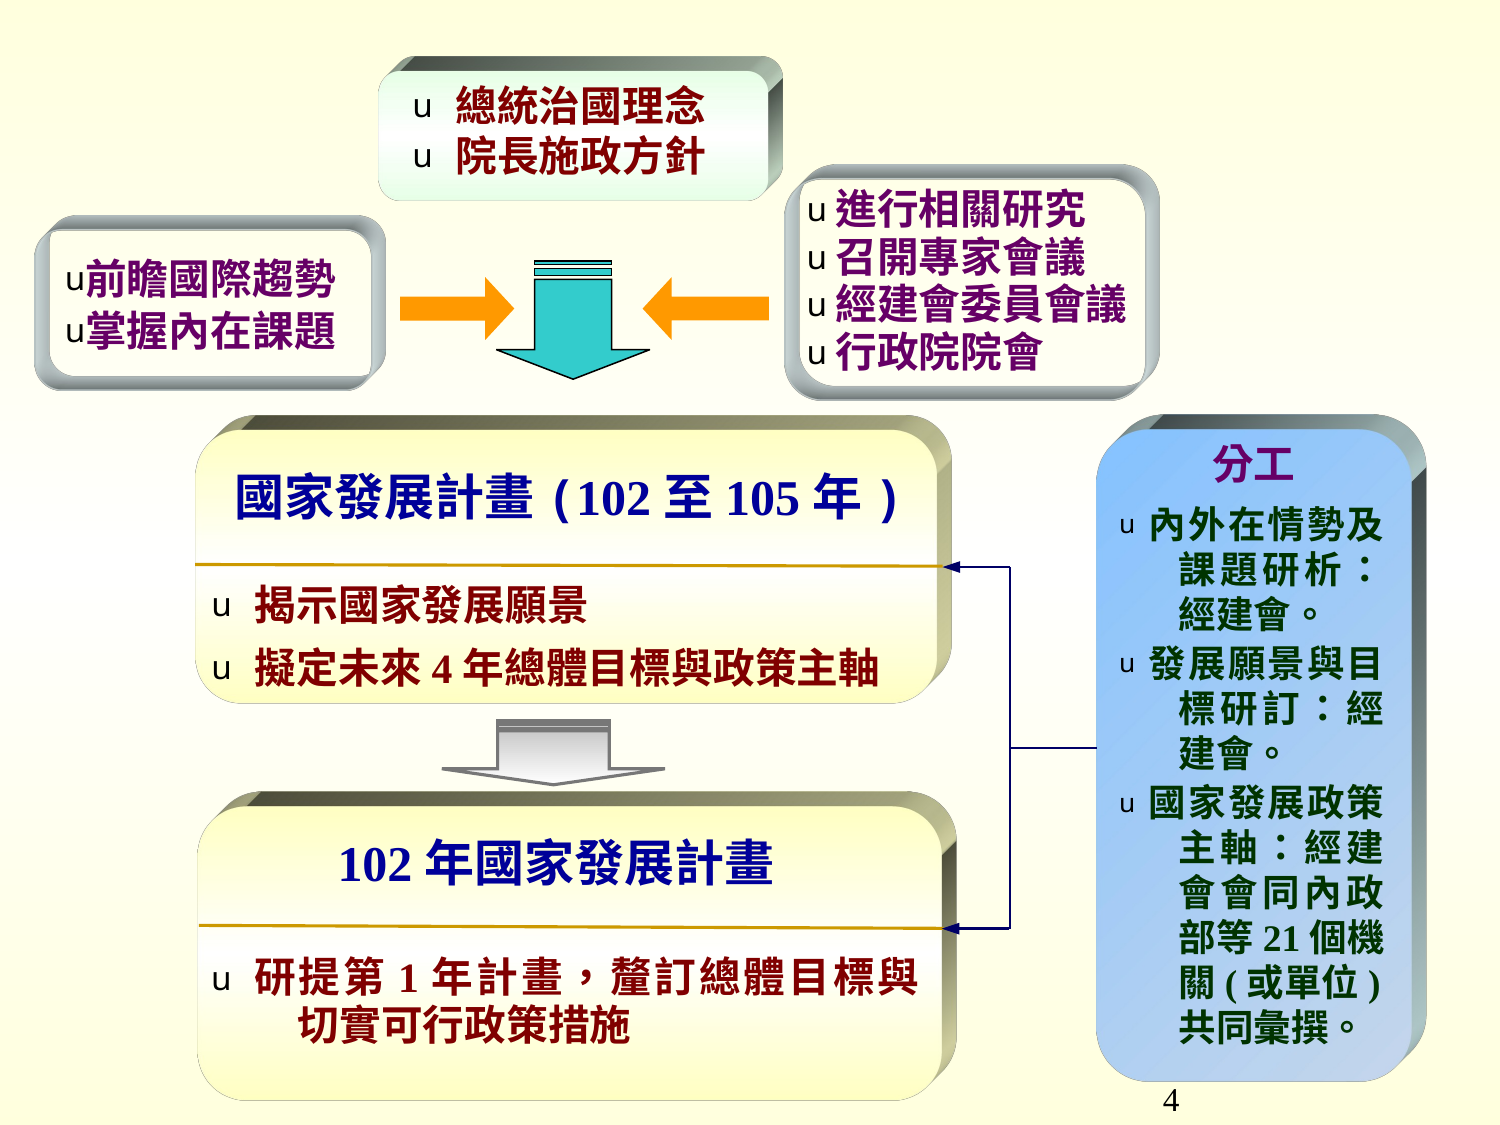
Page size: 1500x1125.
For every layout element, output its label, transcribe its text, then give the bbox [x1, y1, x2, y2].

text_box 國家發展計畫(102至105年) [206, 462, 933, 536]
text_box 4 [1147, 1070, 1498, 1125]
text_box 揭示國家發展願景 擬定未來4年總體目標與政策主軸 [196, 559, 935, 564]
text_box [535, 261, 612, 265]
text_box [196, 430, 936, 564]
text_box 分工 [1196, 434, 1327, 498]
text_box [1097, 430, 1411, 1081]
text_box 內外在情勢及課題研析：經建會。 發展願景與目標研訂：經建會。 國家發展政策主軸：經建會會同內政部等21個機關(或單位)共同彙撰。 [1104, 494, 1400, 1057]
text_box [400, 279, 514, 339]
text_box 揭示國家發展願景 擬定未來4年總體目標與政策主軸 [196, 567, 935, 701]
text_box [535, 268, 612, 276]
text_box 總統治國理念 院長施政方針 [397, 72, 752, 189]
text_box [379, 72, 767, 200]
text_box 研提第1年計畫，釐訂總體目標與切實可行政策措施 [196, 947, 935, 1059]
text_box [643, 279, 769, 339]
text_box [496, 279, 650, 380]
text_box [198, 807, 941, 926]
text_box 前瞻國際趨勢 掌握內在課題 [29, 243, 372, 362]
text_box [441, 730, 666, 785]
text_box [498, 725, 609, 729]
text_box [198, 927, 941, 1100]
text_box 進行相關研究 召開專家會議 經建會委員會議 行政院院會 [791, 179, 1170, 384]
text_box 102年國家發展計畫 [205, 828, 907, 902]
